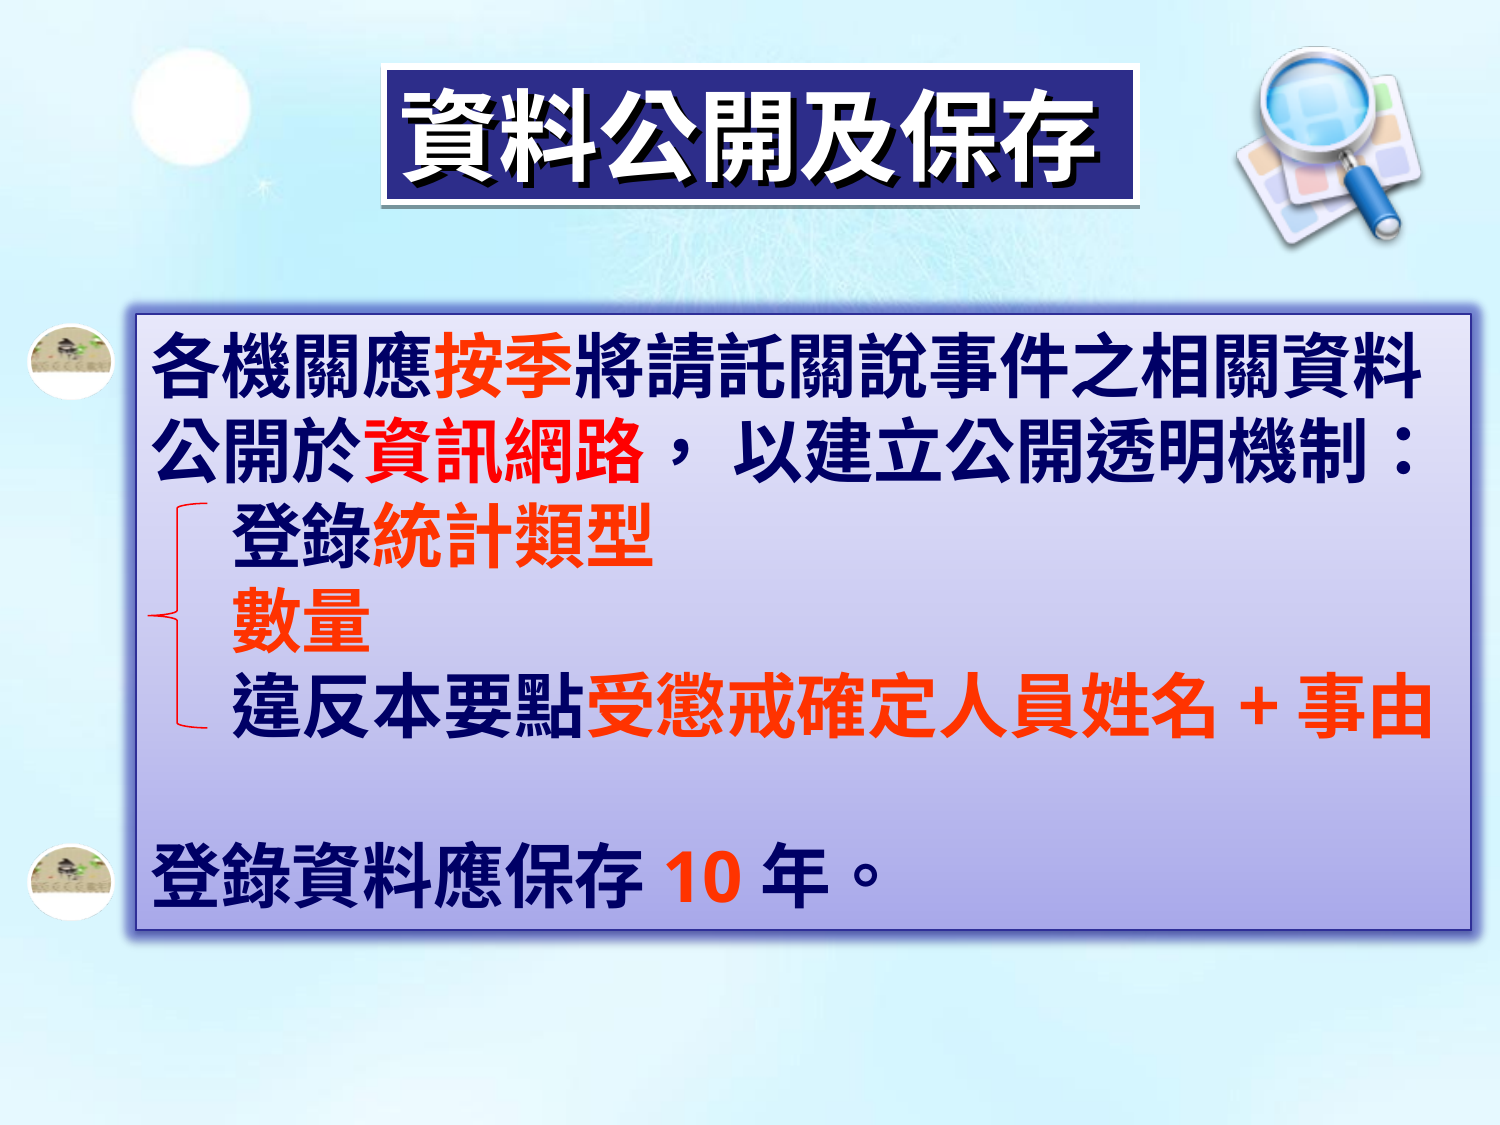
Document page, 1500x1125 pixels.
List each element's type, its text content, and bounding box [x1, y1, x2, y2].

text_box 各機關應按季將請託關說事件之相關資料公開於資訊網路， 以建立公開透明機制： 登錄統計類型 數量 違反本要點受懲戒確定人員姓名+事由 登錄資料應保存10年。 [135, 314, 1471, 925]
text_box 資料公開及保存 [383, 66, 1137, 202]
picture [0, 0, 1500, 1125]
